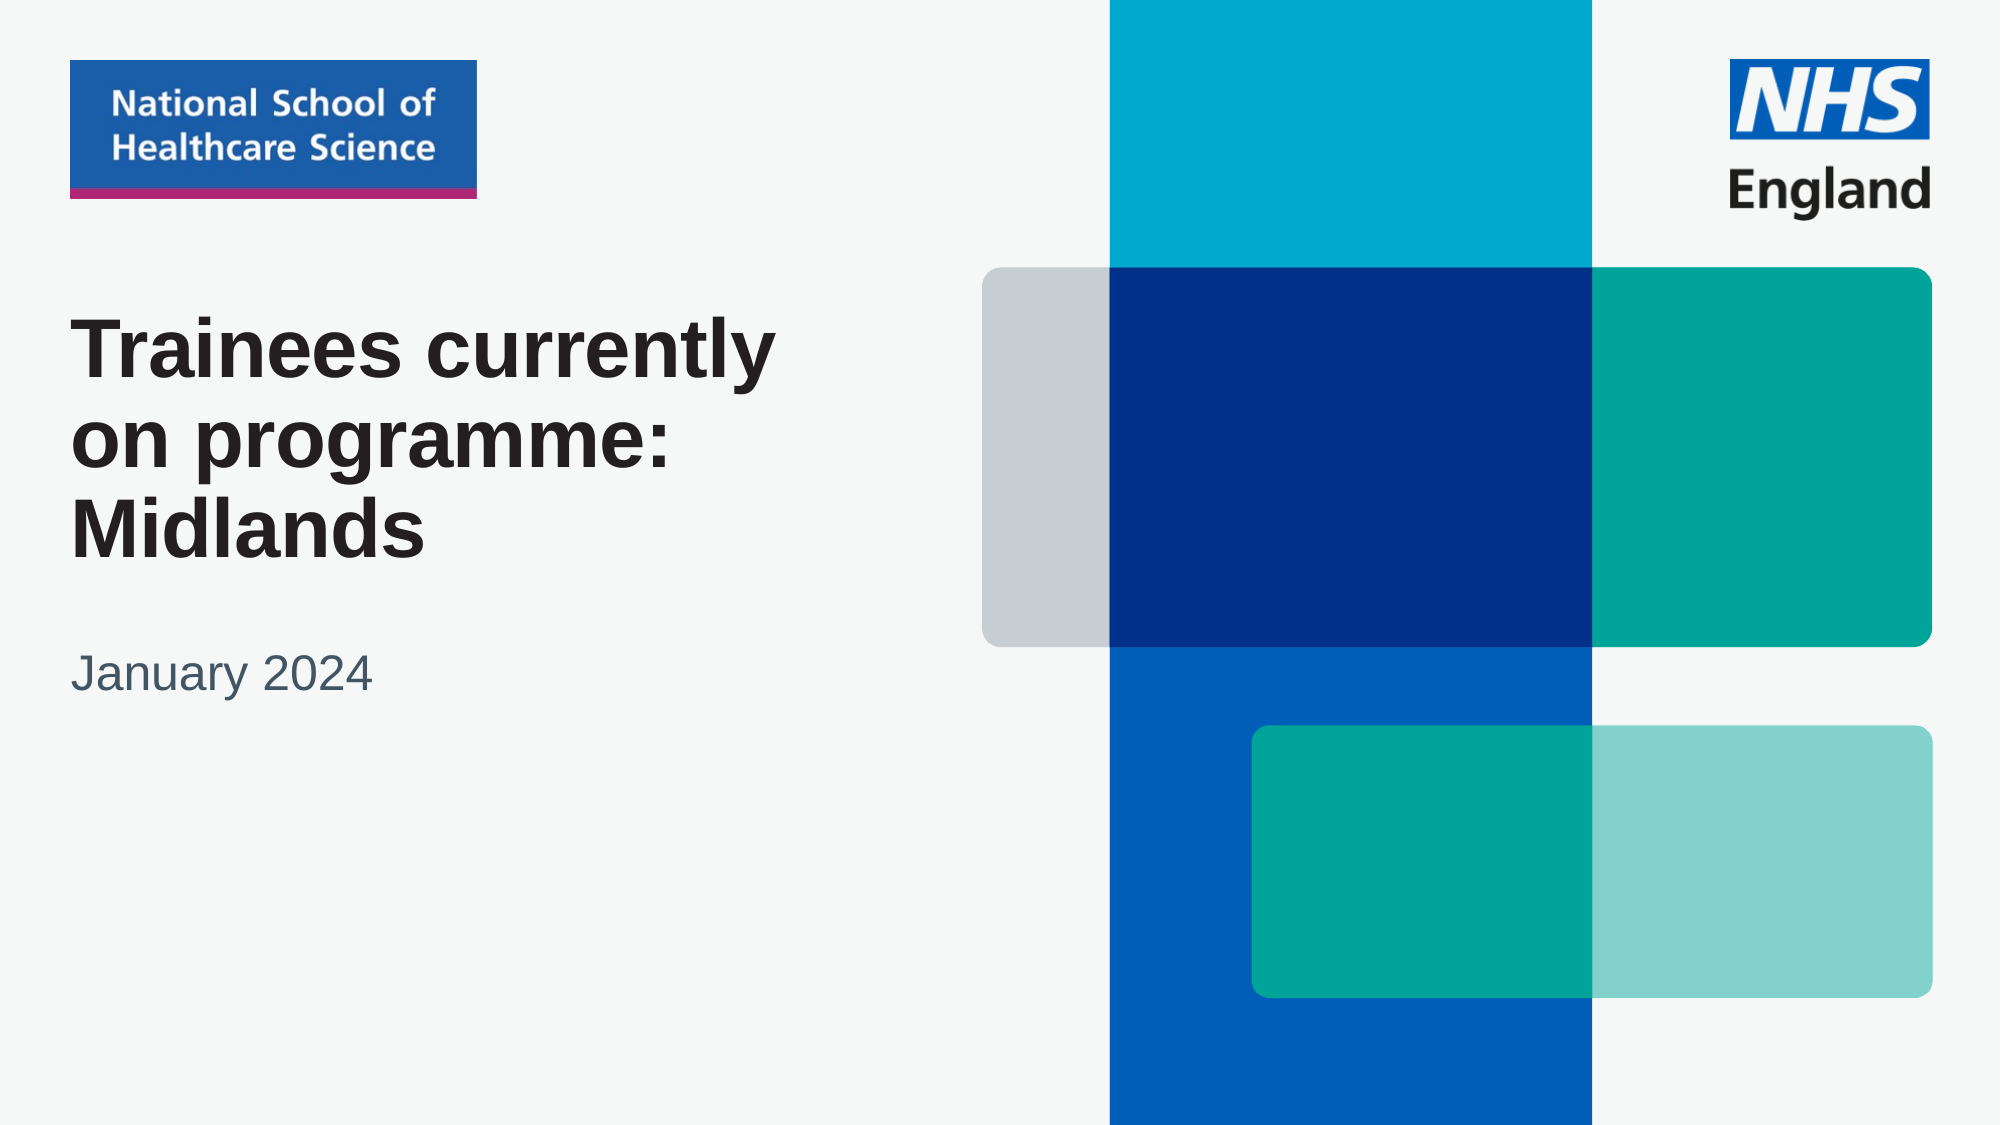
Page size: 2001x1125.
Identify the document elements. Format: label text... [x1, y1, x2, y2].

subtitle January 2024 [70, 647, 979, 715]
picture [70, 60, 477, 199]
title Trainees currently on programme: Midlands [70, 202, 888, 614]
